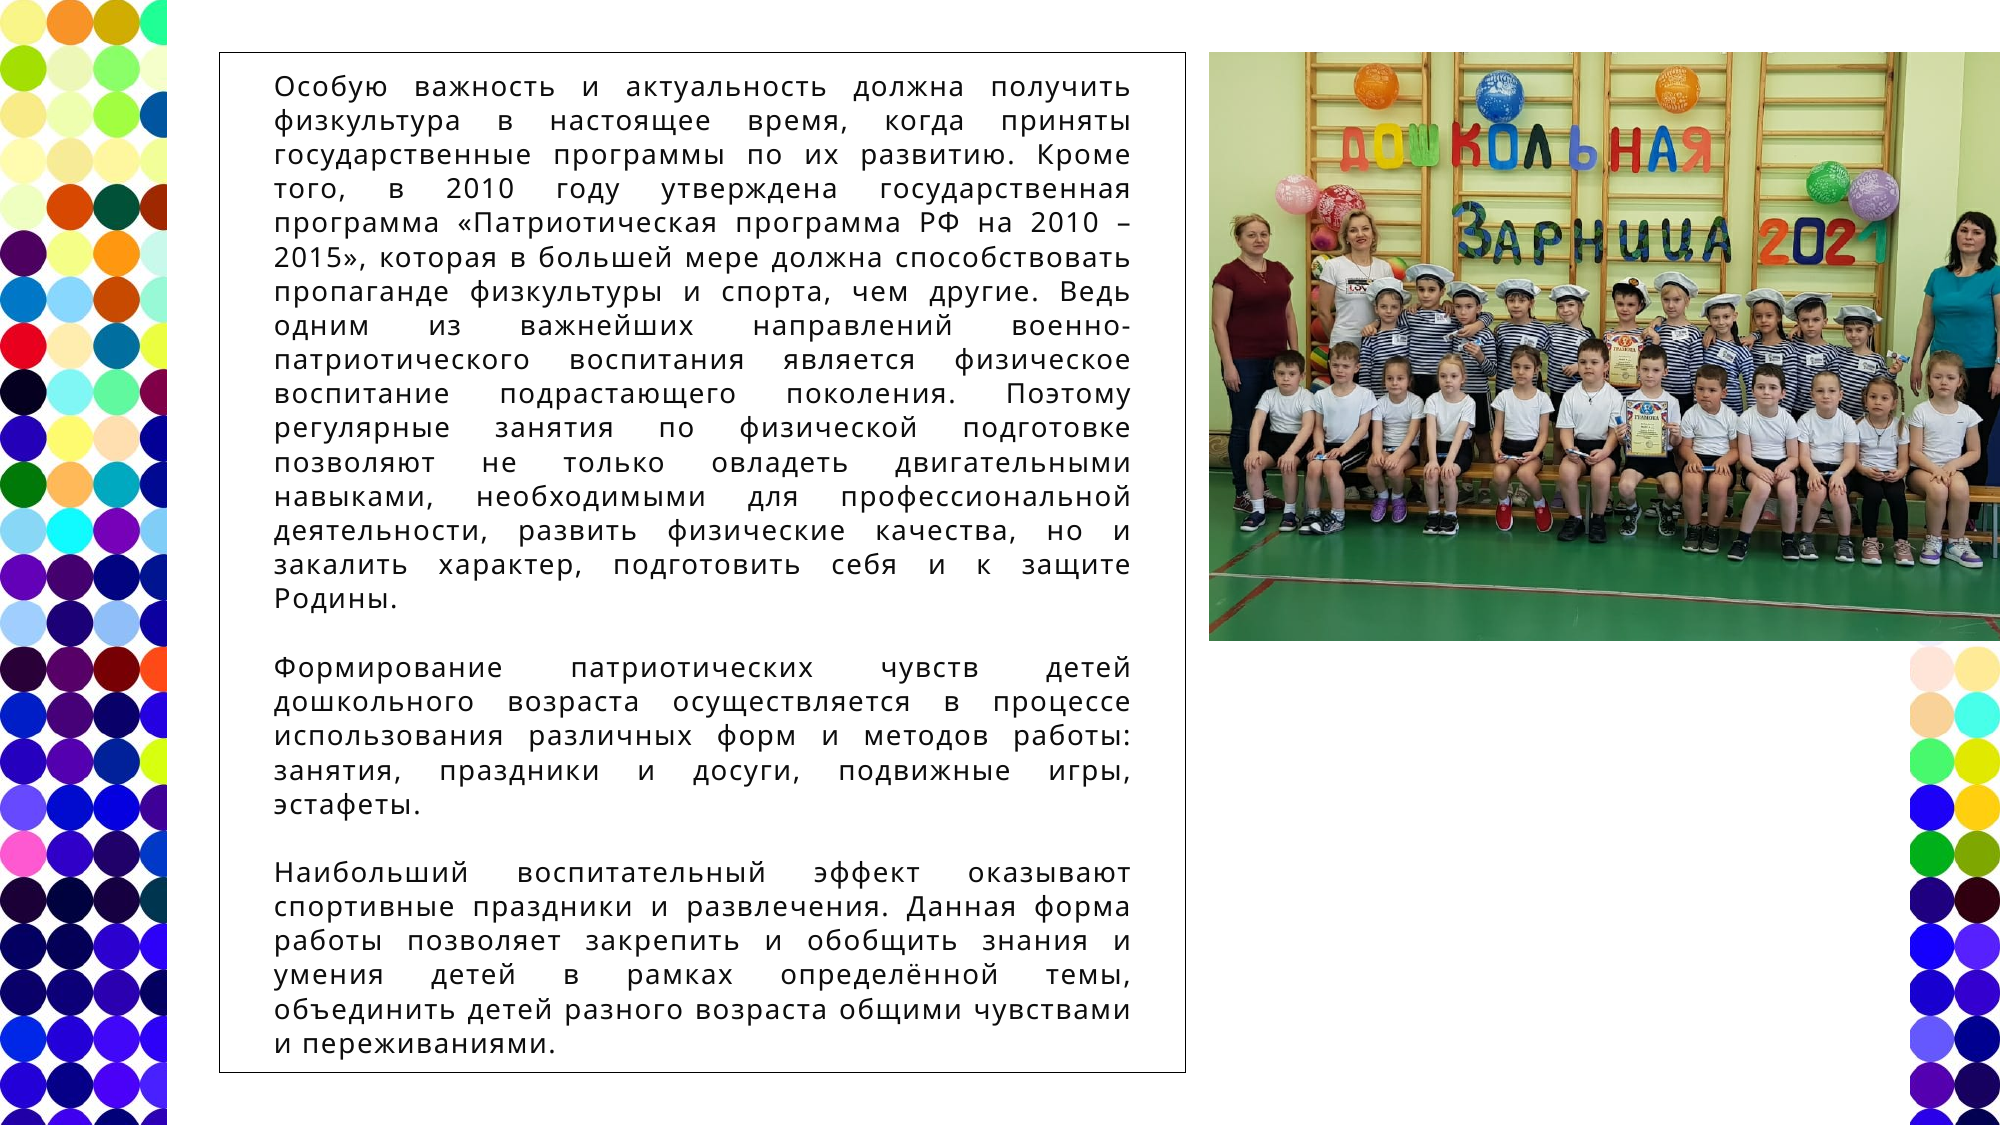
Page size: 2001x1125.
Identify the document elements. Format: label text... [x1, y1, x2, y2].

picture [1209, 0, 2000, 1125]
text_box [167, 0, 1909, 1125]
picture [0, 0, 167, 1125]
subtitle Особую важность и актуальность должна получить физкультура в настоящее время, когда приняты государственные программы по их развитию. Кроме того, в 2010 году утверждена государственная программа «Патриотическая программа РФ на 2010 – 2015», которая в большей мере должна способствовать пропаганде физкультуры и спорта, чем другие. Ведь одним из важнейших направлений военно-патриотического воспитания является физическое воспитание подрастающего поколения. Поэтому регулярные занятия по физической подготовке позволяют не только овладеть двигательными навыками, необходимыми для профессиональной деятельности, развить физические качества, но и закалить характер, подготовить себя и к защите Родины. Формирование патриотических чувств детей дошкольного возраста осуществляется в процессе использования различных форм и методов работы: занятия, праздники и досуги, подвижные игры, эстафеты. Наибольший воспитательный эффект оказывают спортивные праздники и развлечения. Данная форма работы позволяет закрепить и обобщить знания и умения детей в рамках определённой темы, объединить детей разного возраста общими чувствами и переживаниями. [258, 61, 1156, 1072]
